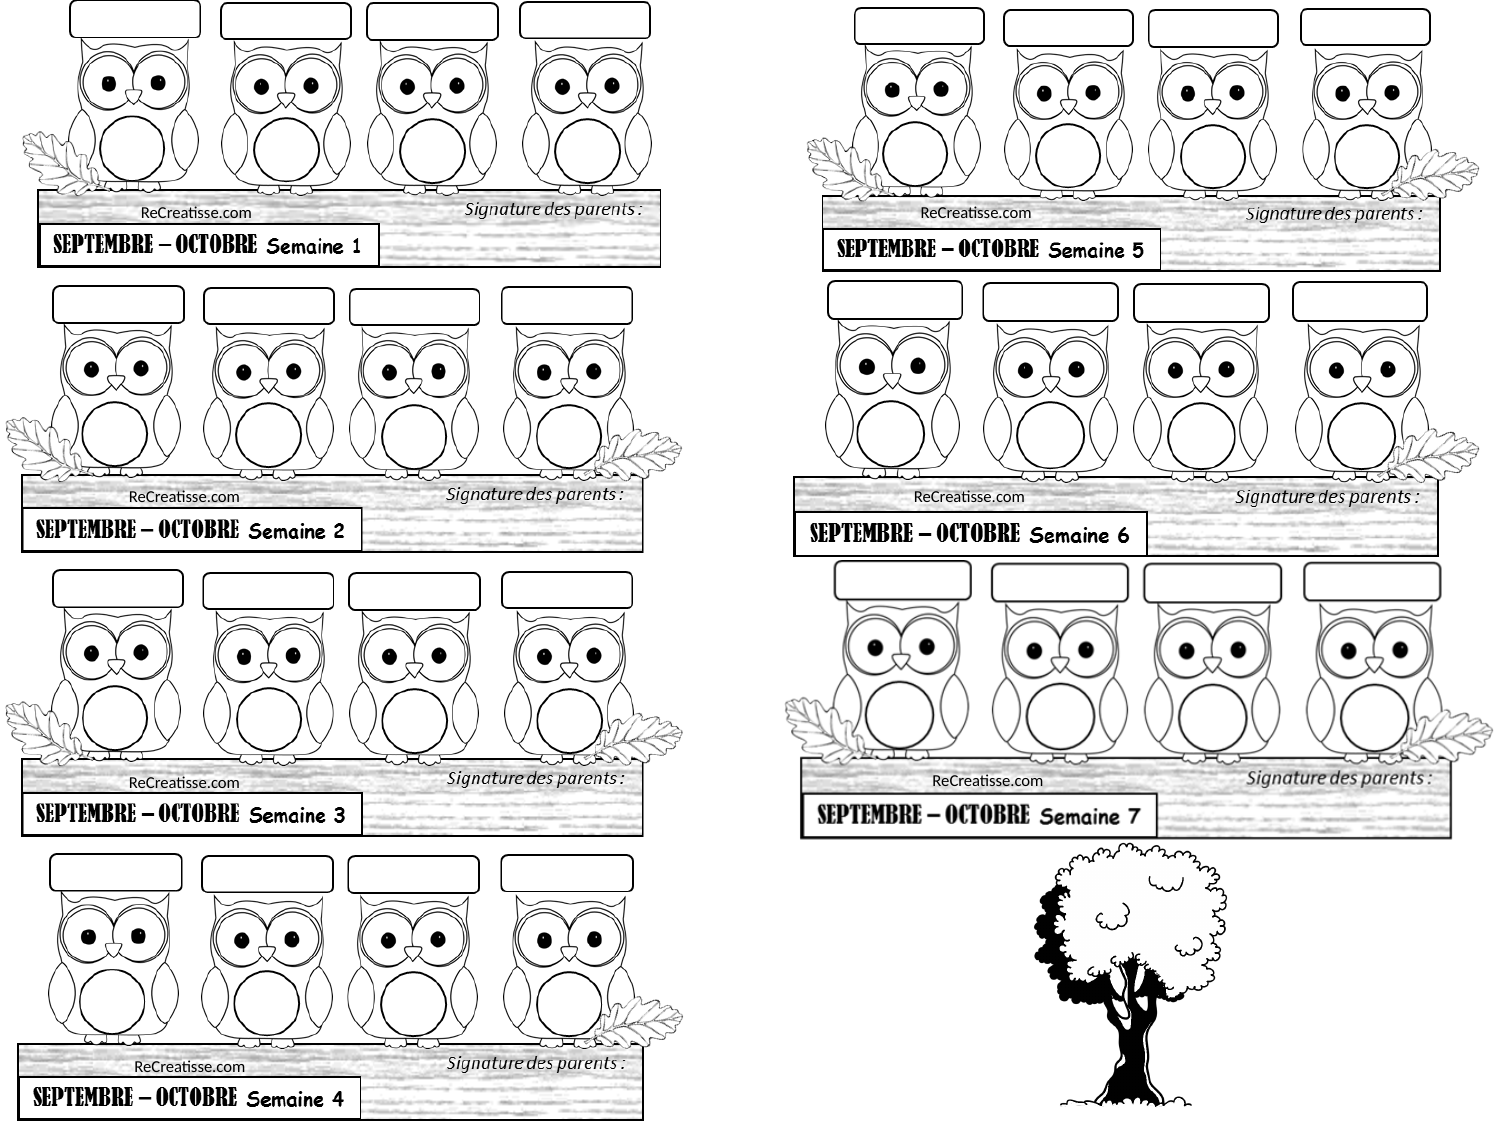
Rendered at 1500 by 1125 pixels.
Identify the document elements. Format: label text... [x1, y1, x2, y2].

text_box ReCreatisse.com [114, 478, 256, 513]
picture [0, 285, 690, 556]
text_box ReCreatisse.com [917, 762, 1059, 798]
text_box ReCreatisse.com [899, 478, 1041, 513]
picture [780, 280, 1500, 1123]
picture [801, 7, 1488, 276]
text_box ReCreatisse.com [119, 1048, 261, 1083]
text_box ReCreatisse.com [906, 194, 1047, 229]
picture [17, 853, 691, 1125]
text_box ReCreatisse.com [114, 765, 256, 800]
text_box ReCreatisse.com [126, 194, 268, 229]
picture [0, 569, 691, 841]
picture [17, 0, 661, 272]
